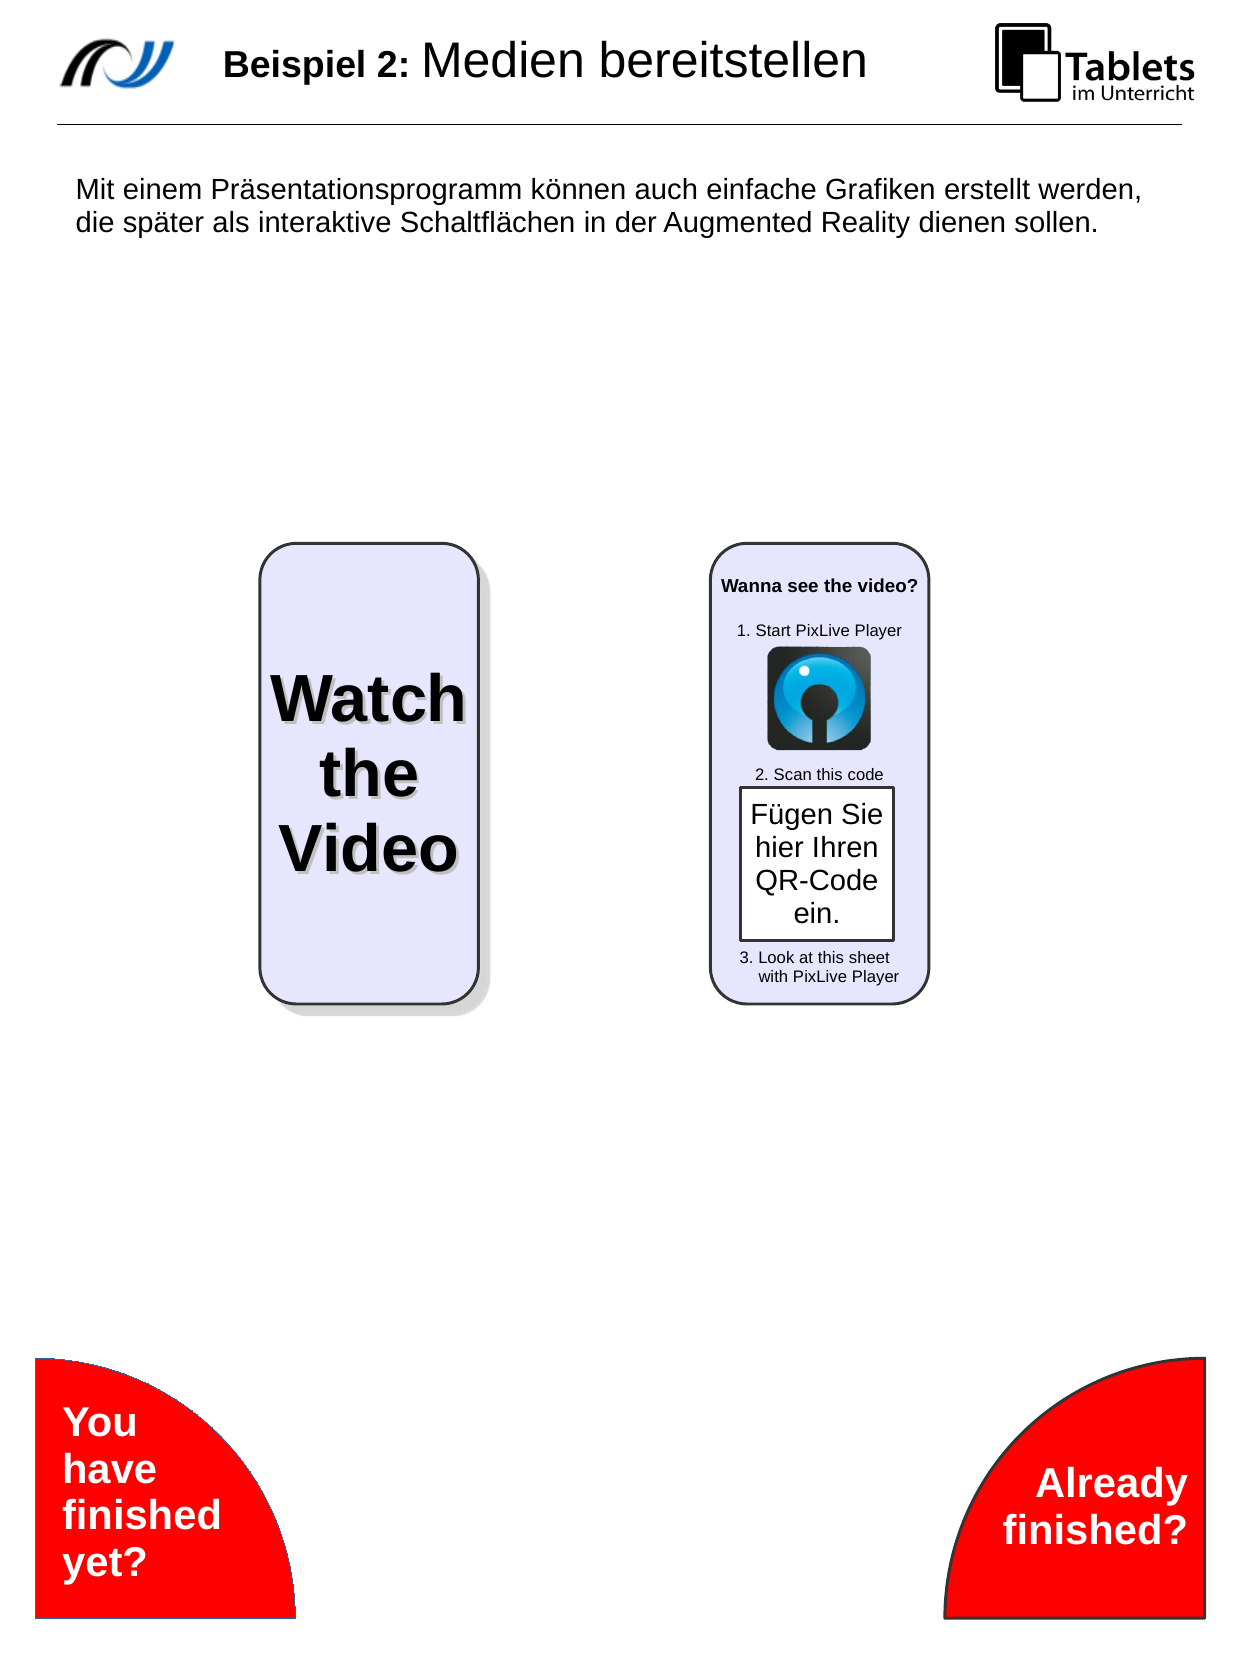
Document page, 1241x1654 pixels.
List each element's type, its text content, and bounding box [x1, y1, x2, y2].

text_box [710, 605, 929, 1004]
picture [57, 33, 176, 95]
text_box Watch the Video [259, 543, 479, 1004]
text_box [944, 1476, 1205, 1619]
text_box Beispiel 2: Medien bereitstellen [222, 0, 1237, 121]
text_box [35, 1358, 296, 1619]
text_box 1. Start PixLive Player [722, 614, 918, 649]
text_box 3. Look at this sheet with PixLive Player [724, 940, 915, 994]
text_box Wanna see the video? [706, 568, 934, 605]
text_box [1004, 1358, 1205, 1452]
text_box [712, 543, 927, 568]
text_box Fügen Sie hier Ihren QR-Code ein. [740, 787, 894, 941]
text_box 2. Scan this code [740, 757, 899, 792]
picture [760, 637, 879, 756]
text_box You have finished yet? [47, 1391, 294, 1595]
text_box Mit einem Präsentationsprogramm können auch einfache Grafiken erstellt werden, die später als interaktive Schaltflächen in der Augmented Reality dienen sollen. [60, 165, 1193, 246]
text_box Already finished? [987, 1452, 1235, 1577]
